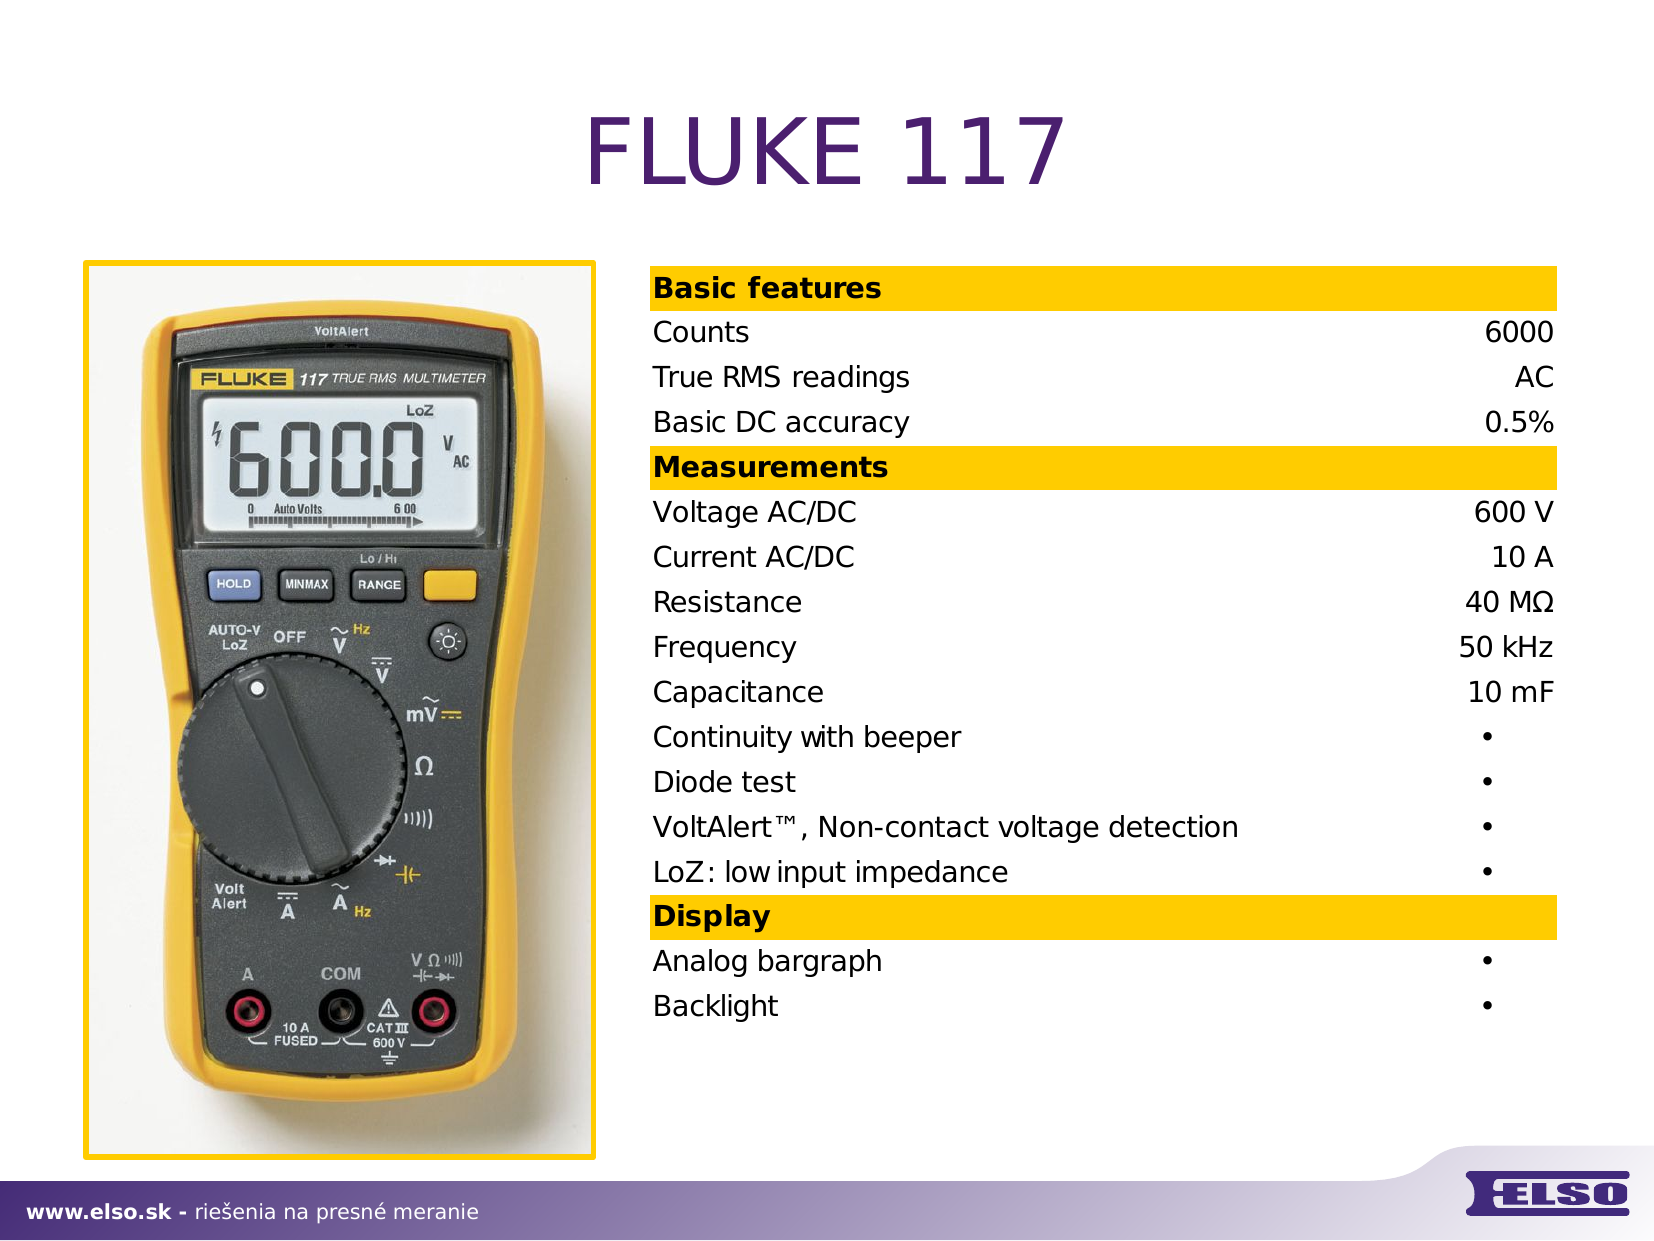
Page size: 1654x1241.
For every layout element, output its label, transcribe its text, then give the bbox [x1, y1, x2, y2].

picture [88, 265, 591, 1155]
title FLUKE 117 [82, 49, 1571, 257]
chart [649, 265, 1560, 1034]
